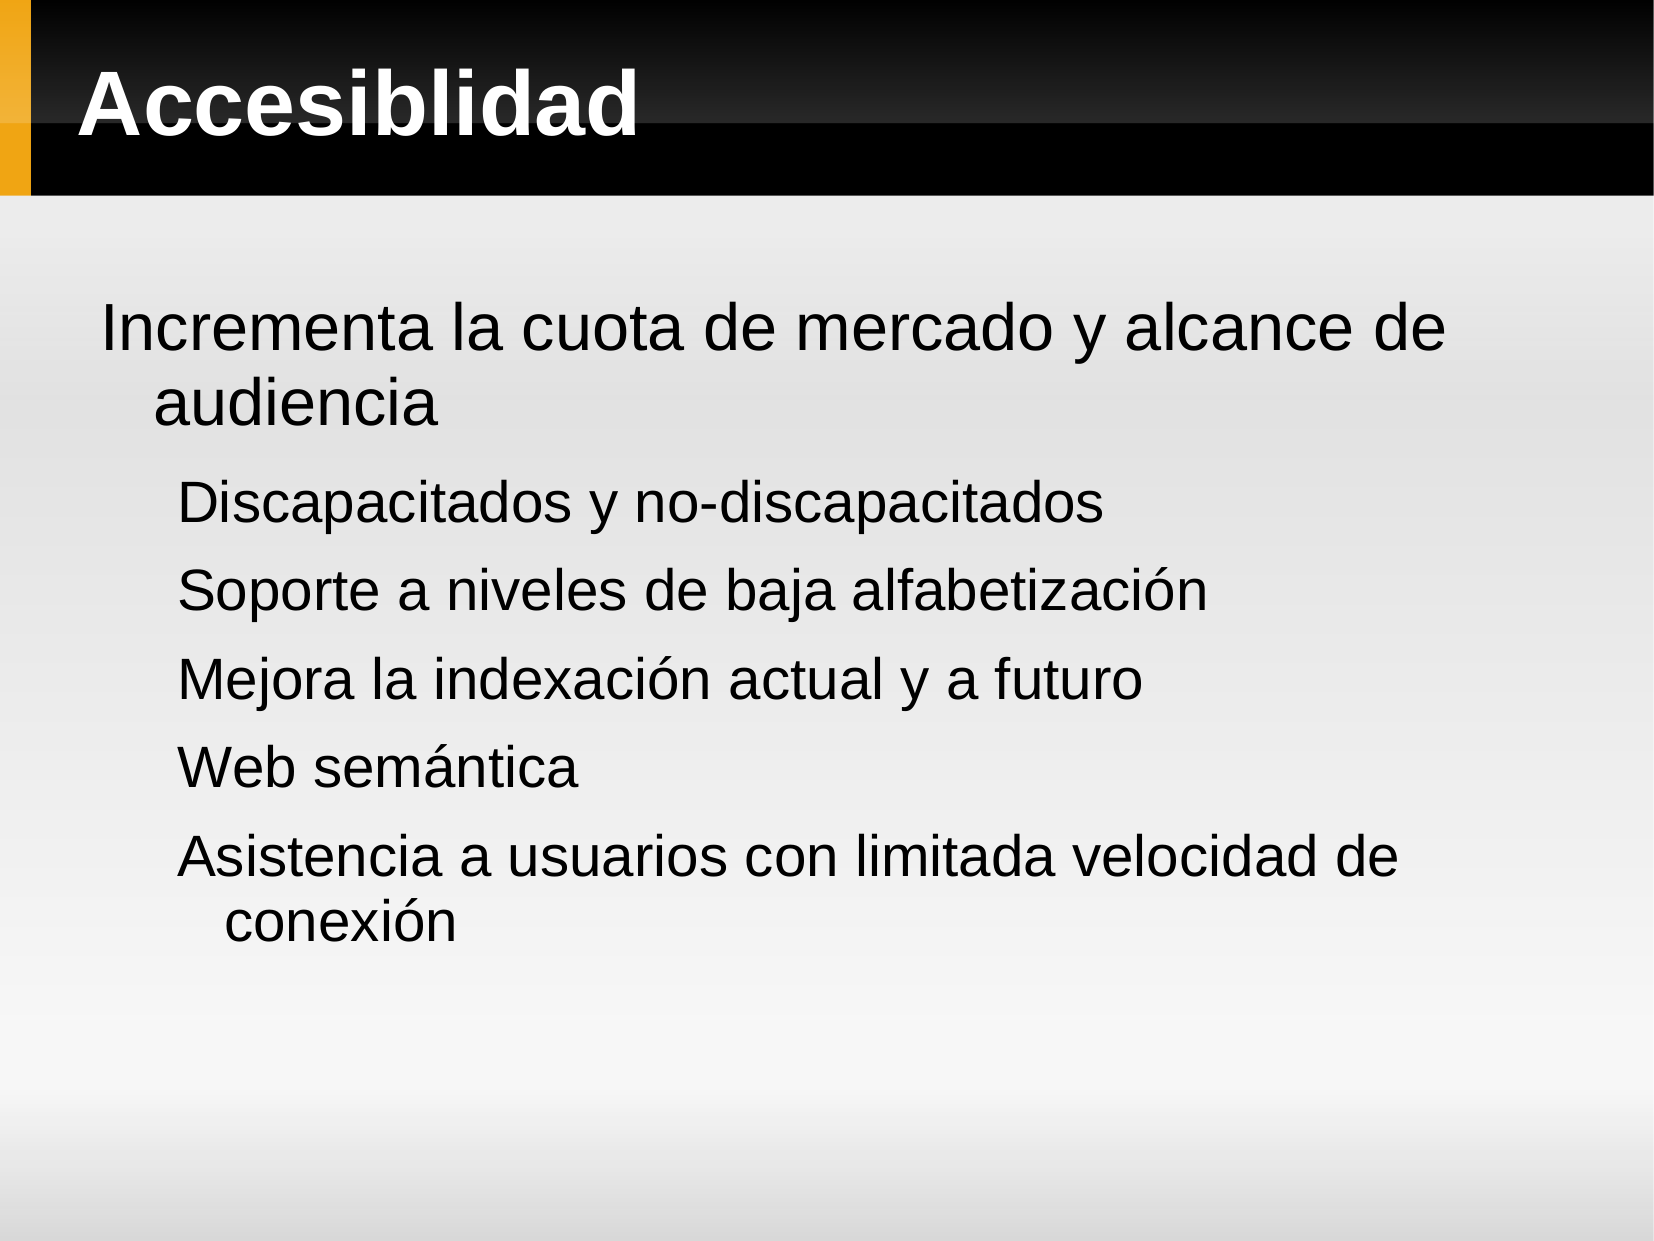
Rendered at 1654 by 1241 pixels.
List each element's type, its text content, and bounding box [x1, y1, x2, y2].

list Incrementa la cuota de mercado y alcance de audiencia Discapacitados y no-discapacitados Soporte a niveles de baja alfabetización Mejora la indexación actual y a futuro Web semántica Asistencia a usuarios con limitada velocidad de conexión [82, 290, 1571, 1094]
title Accesiblidad [76, 0, 1565, 208]
picture [0, 0, 1654, 1241]
